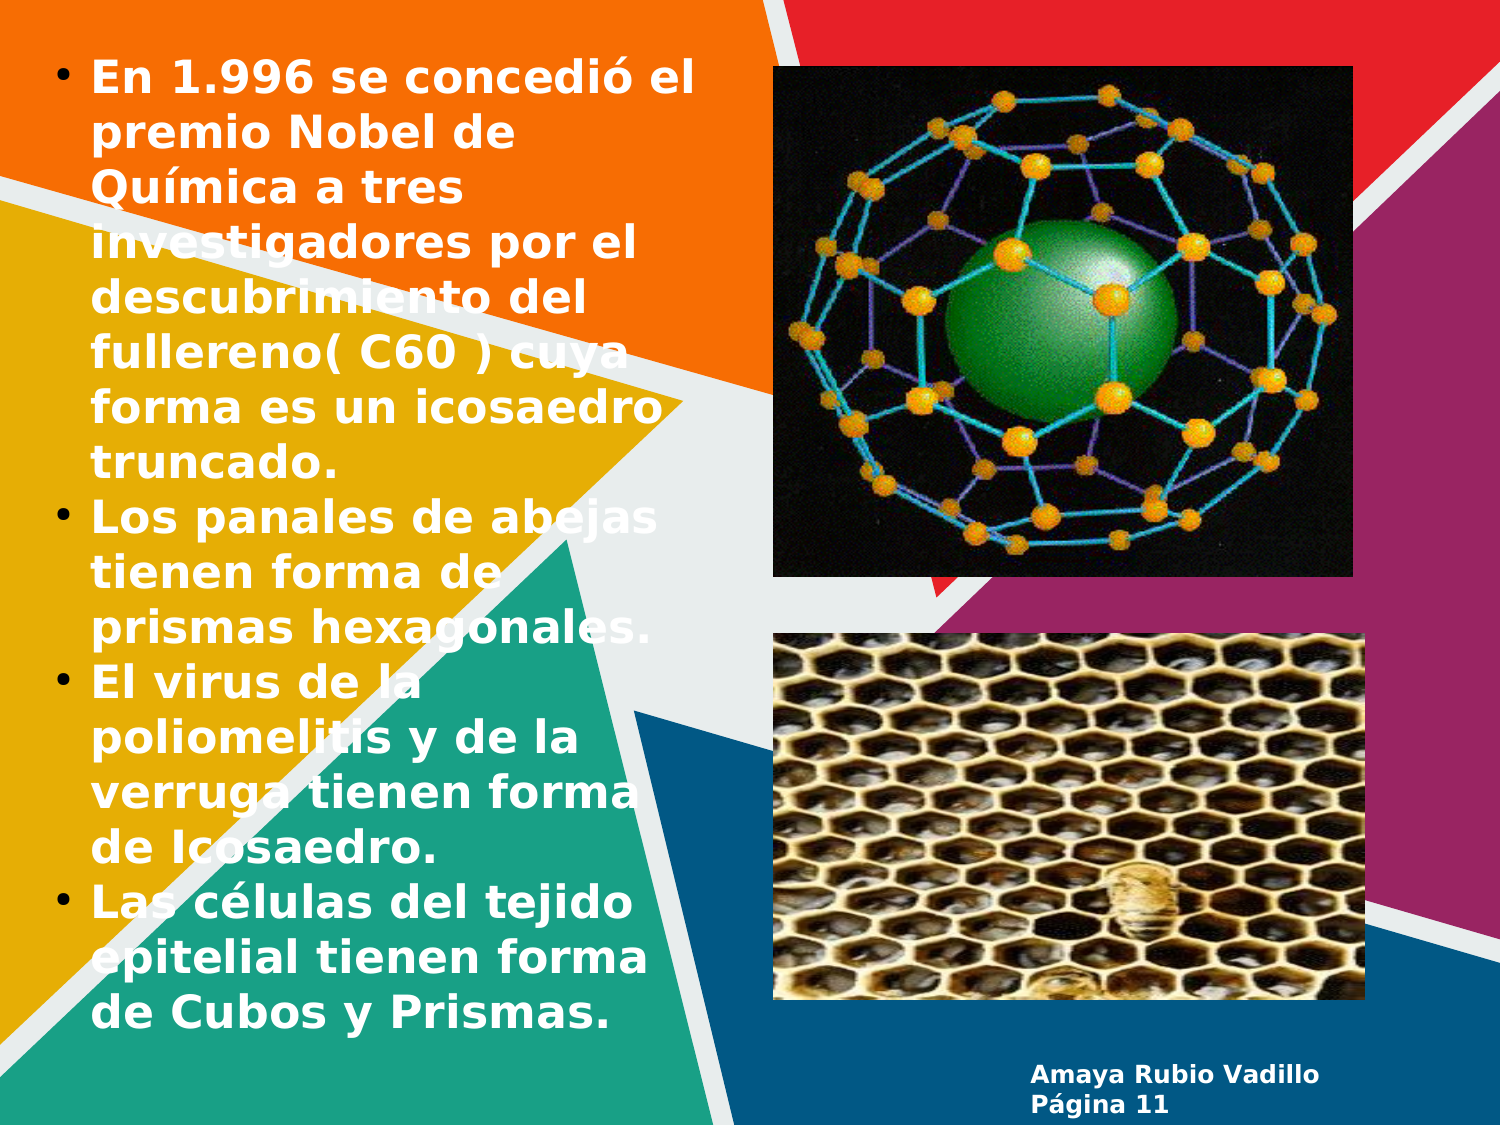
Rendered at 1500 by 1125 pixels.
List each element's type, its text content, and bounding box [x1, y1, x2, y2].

picture [773, 66, 1353, 577]
text_box En 1.996 se concedió el premio Nobel de Química a tres investigadores por el descubrimiento del fullereno( C60 ) cuya forma es un icosaedro truncado. Los panales de abejas tienen forma de prismas hexagonales. El virus de la poliomelitis y de la verruga tienen forma de Icosaedro. Las células del tejido epitelial tienen forma de Cubos y Prismas. [40, 40, 726, 1125]
text_box Amaya Rubio Vadillo Página 11 [1015, 1051, 1477, 1125]
picture [773, 633, 1365, 999]
